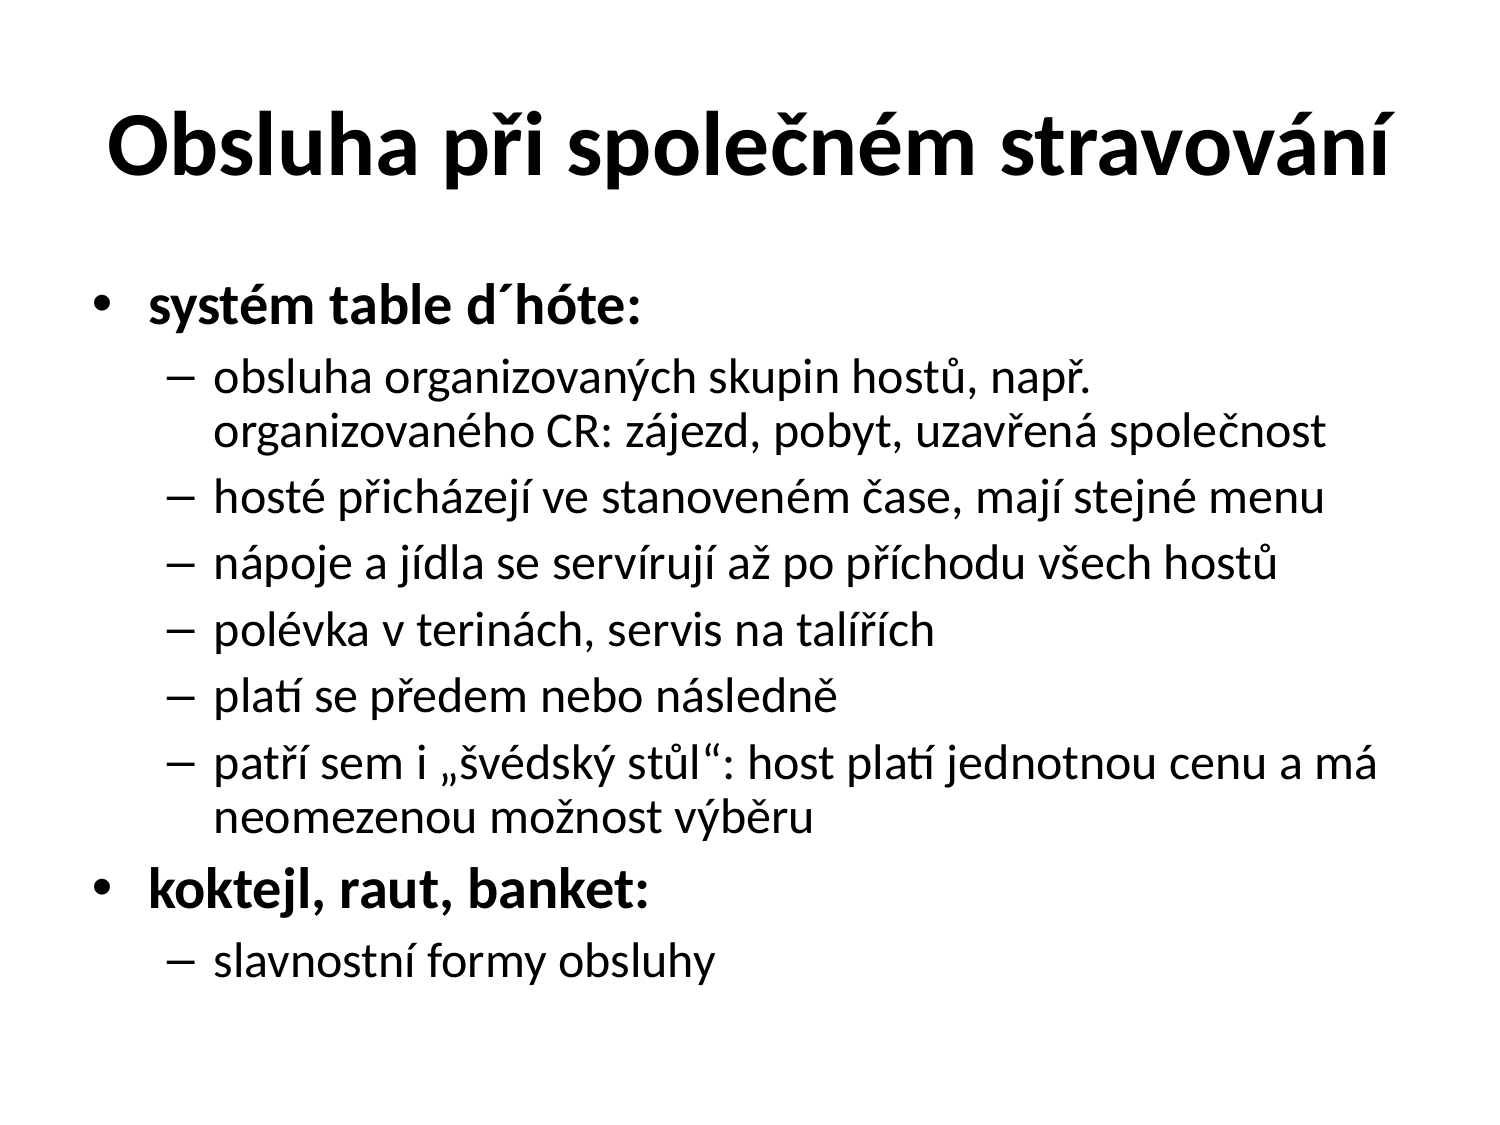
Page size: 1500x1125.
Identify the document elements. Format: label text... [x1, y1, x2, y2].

list systém table d´hóte: obsluha organizovaných skupin hostů, např. organizovaného CR: zájezd, pobyt, uzavřená společnost hosté přicházejí ve stanoveném čase, mají stejné menu nápoje a jídla se servírují až po příchodu všech hostů polévka v terinách, servis na talířích platí se předem nebo následně patří sem i „švédský stůl“: host platí jednotnou cenu a má neomezenou možnost výběru koktejl, raut, banket: slavnostní formy obsluhy [76, 267, 1427, 1010]
title Obsluha při společném stravování [75, 45, 1426, 233]
